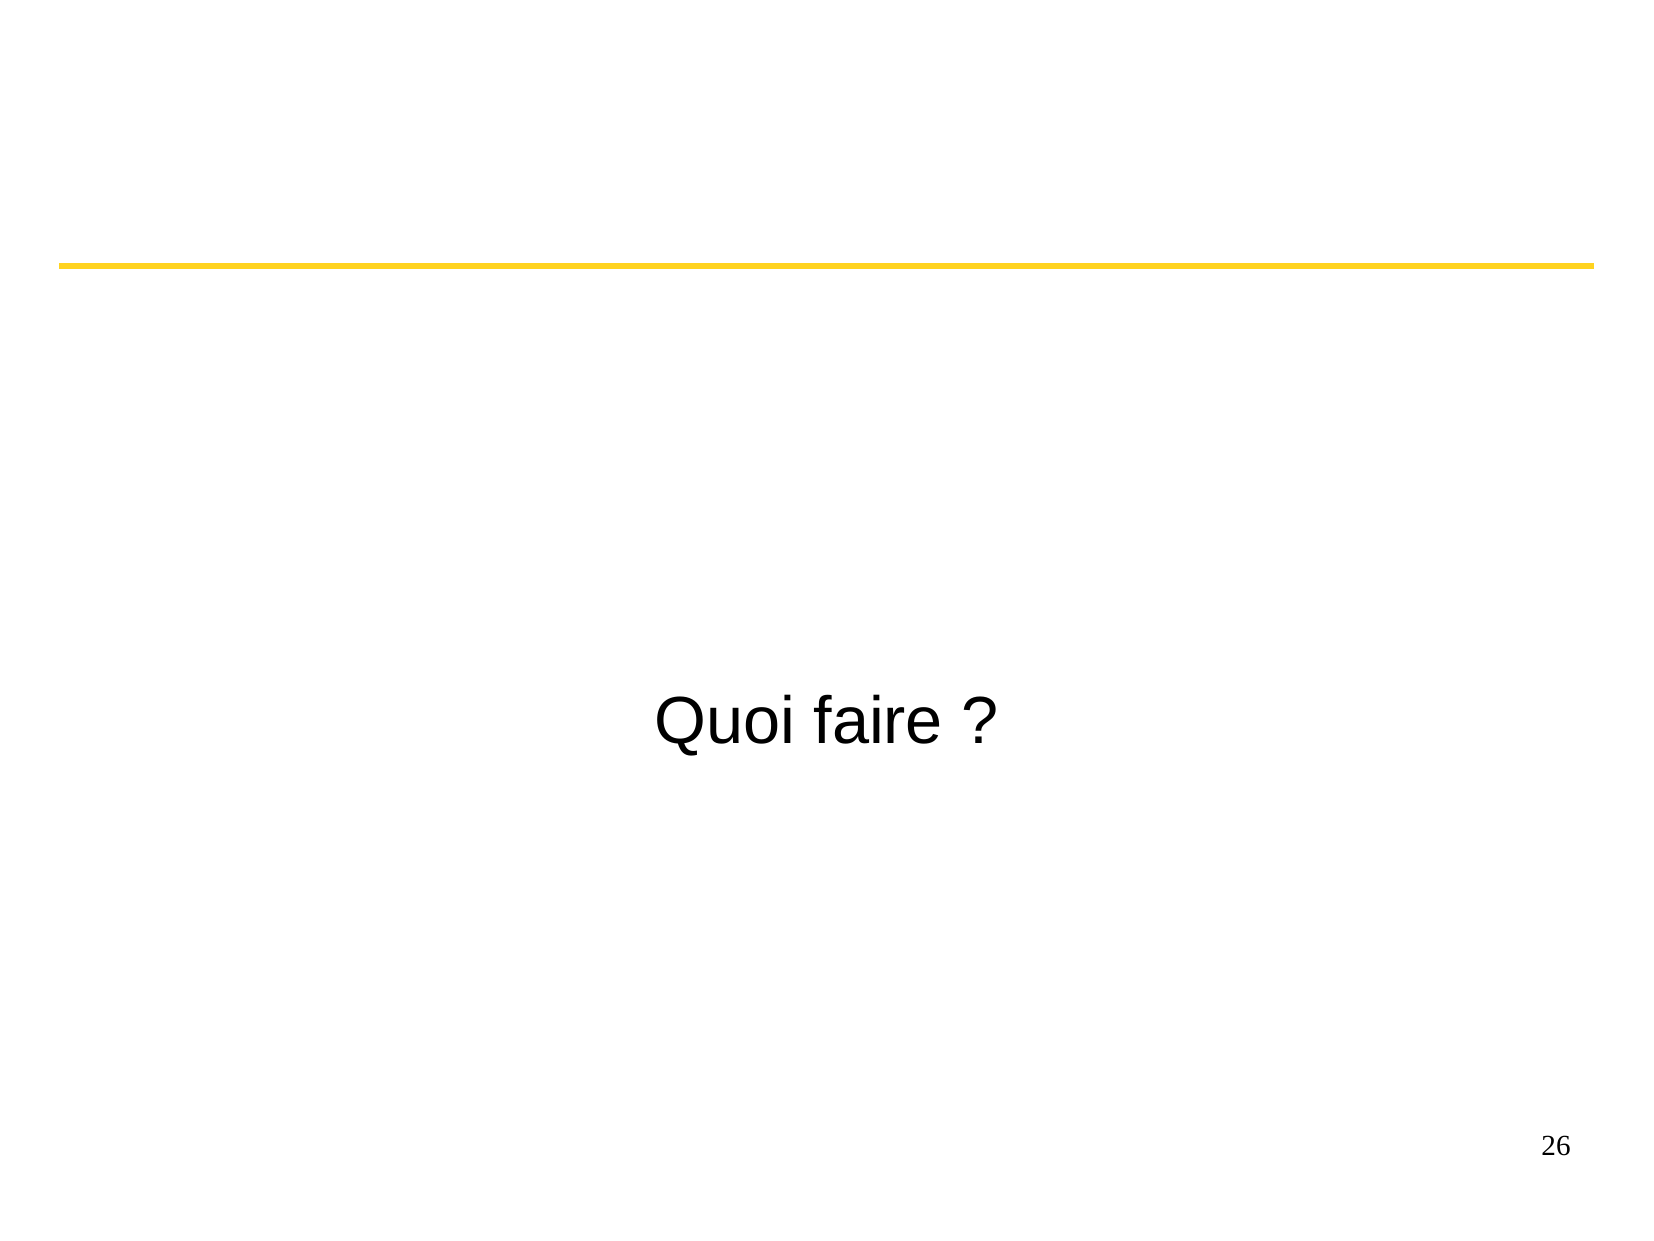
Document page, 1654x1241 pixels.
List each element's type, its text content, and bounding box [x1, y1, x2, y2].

subtitle Quoi faire ? [82, 290, 1571, 1152]
